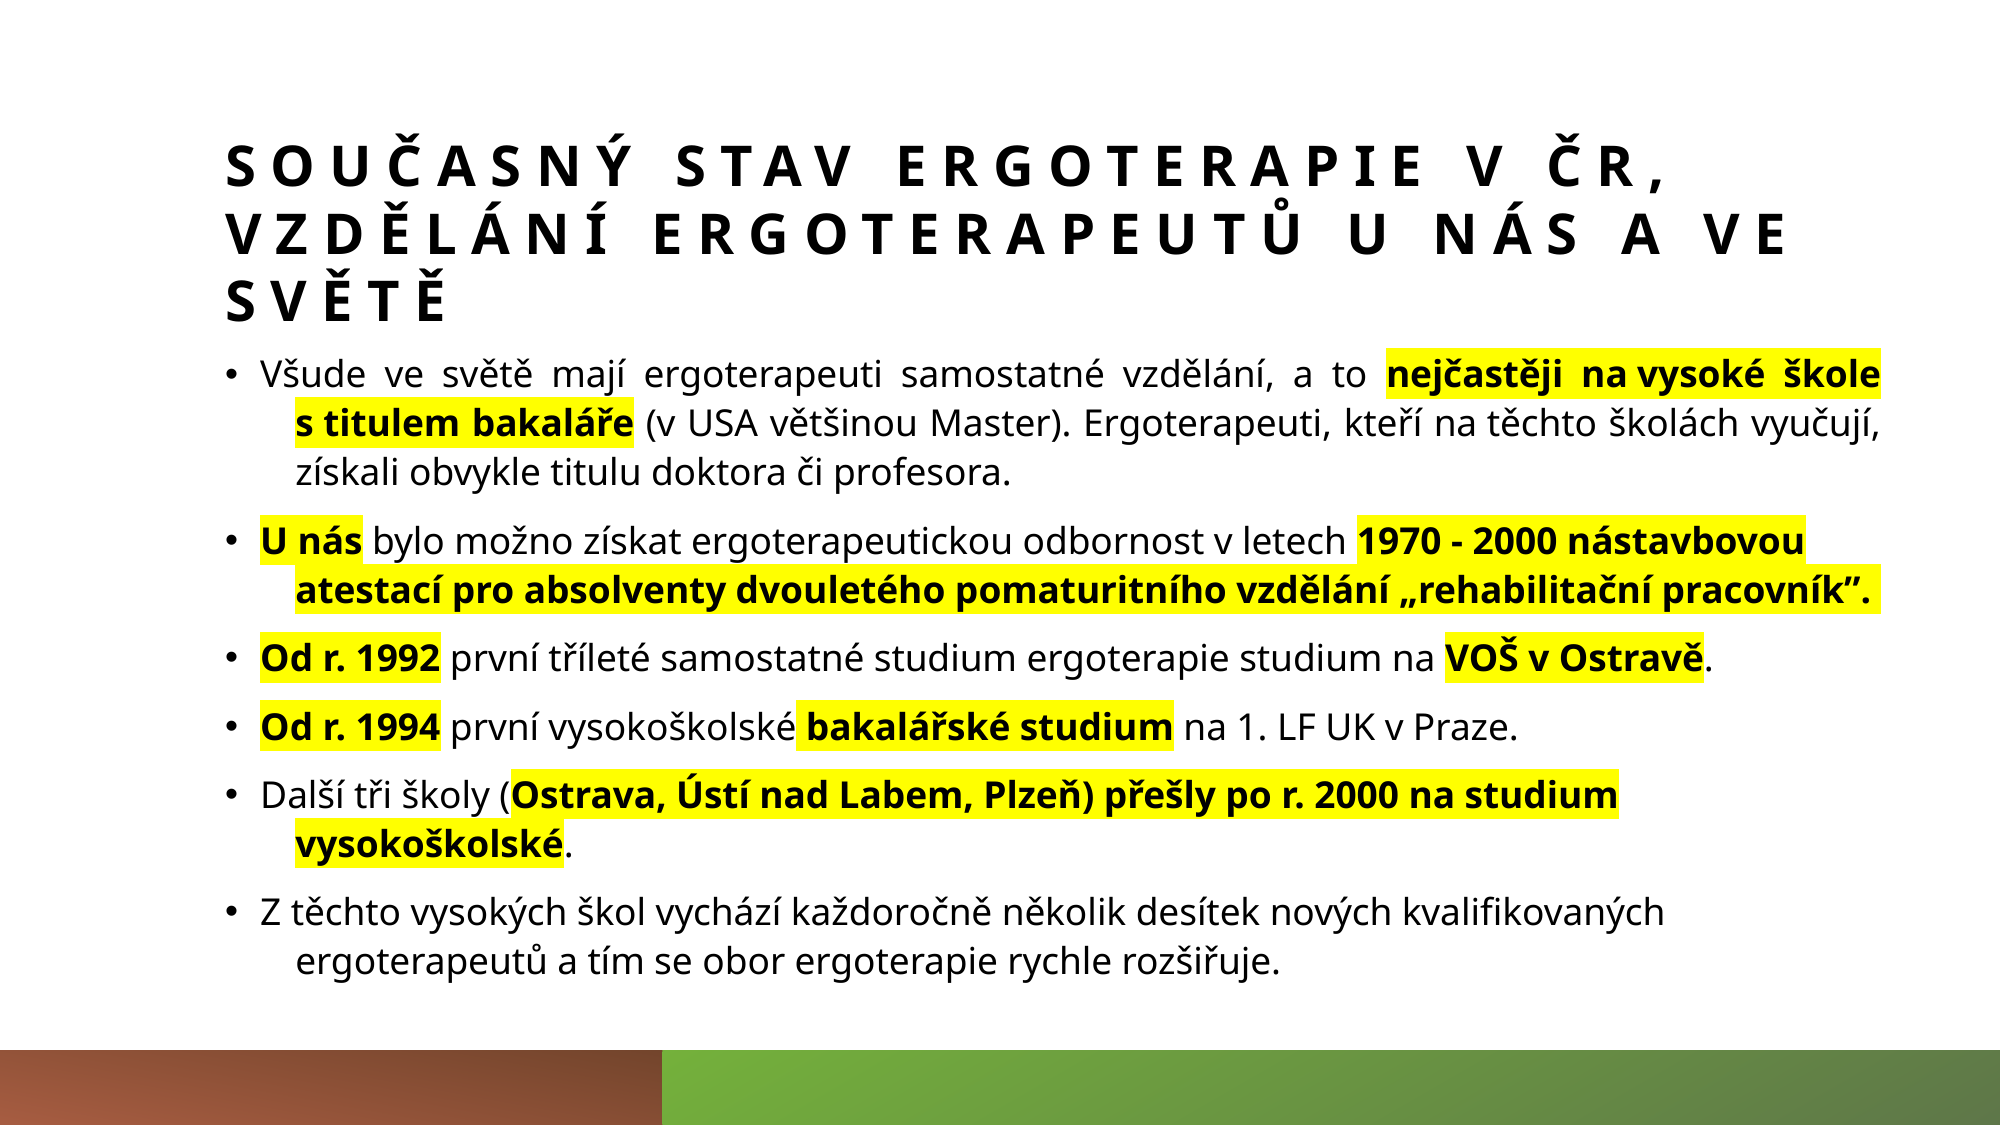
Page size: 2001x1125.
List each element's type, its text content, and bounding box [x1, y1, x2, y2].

title Současný stav ergoterapie v ČR, vzdělání ergoterapeutů u nás a ve světě [225, 130, 1906, 334]
list Všude ve světě mají ergoterapeuti samostatné vzdělání, a to nejčastěji na vysoké škole s titulem bakaláře (v USA většinou Master). Ergoterapeuti, kteří na těchto školách vyučují, získali obvykle titulu doktora či profesora. U nás bylo možno získat ergoterapeutickou odbornost v letech 1970 - 2000 nástavbovou atestací pro absolventy dvouletého pomaturitního vzdělání „rehabilitační pracovník”. Od r. 1992 první tříleté samostatné studium ergoterapie studium na VOŠ v Ostravě. Od r. 1994 první vysokoškolské bakalářské studium na 1. LF UK v Praze. Další tři školy (Ostrava, Ústí nad Labem, Plzeň) přešly po r. 2000 na studium vysokoškolské. Z těchto vysokých škol vychází každoročně několik desítek nových kvalifikovaných ergoterapeutů a tím se obor ergoterapie rychle rozšiřuje. [225, 346, 1906, 1026]
